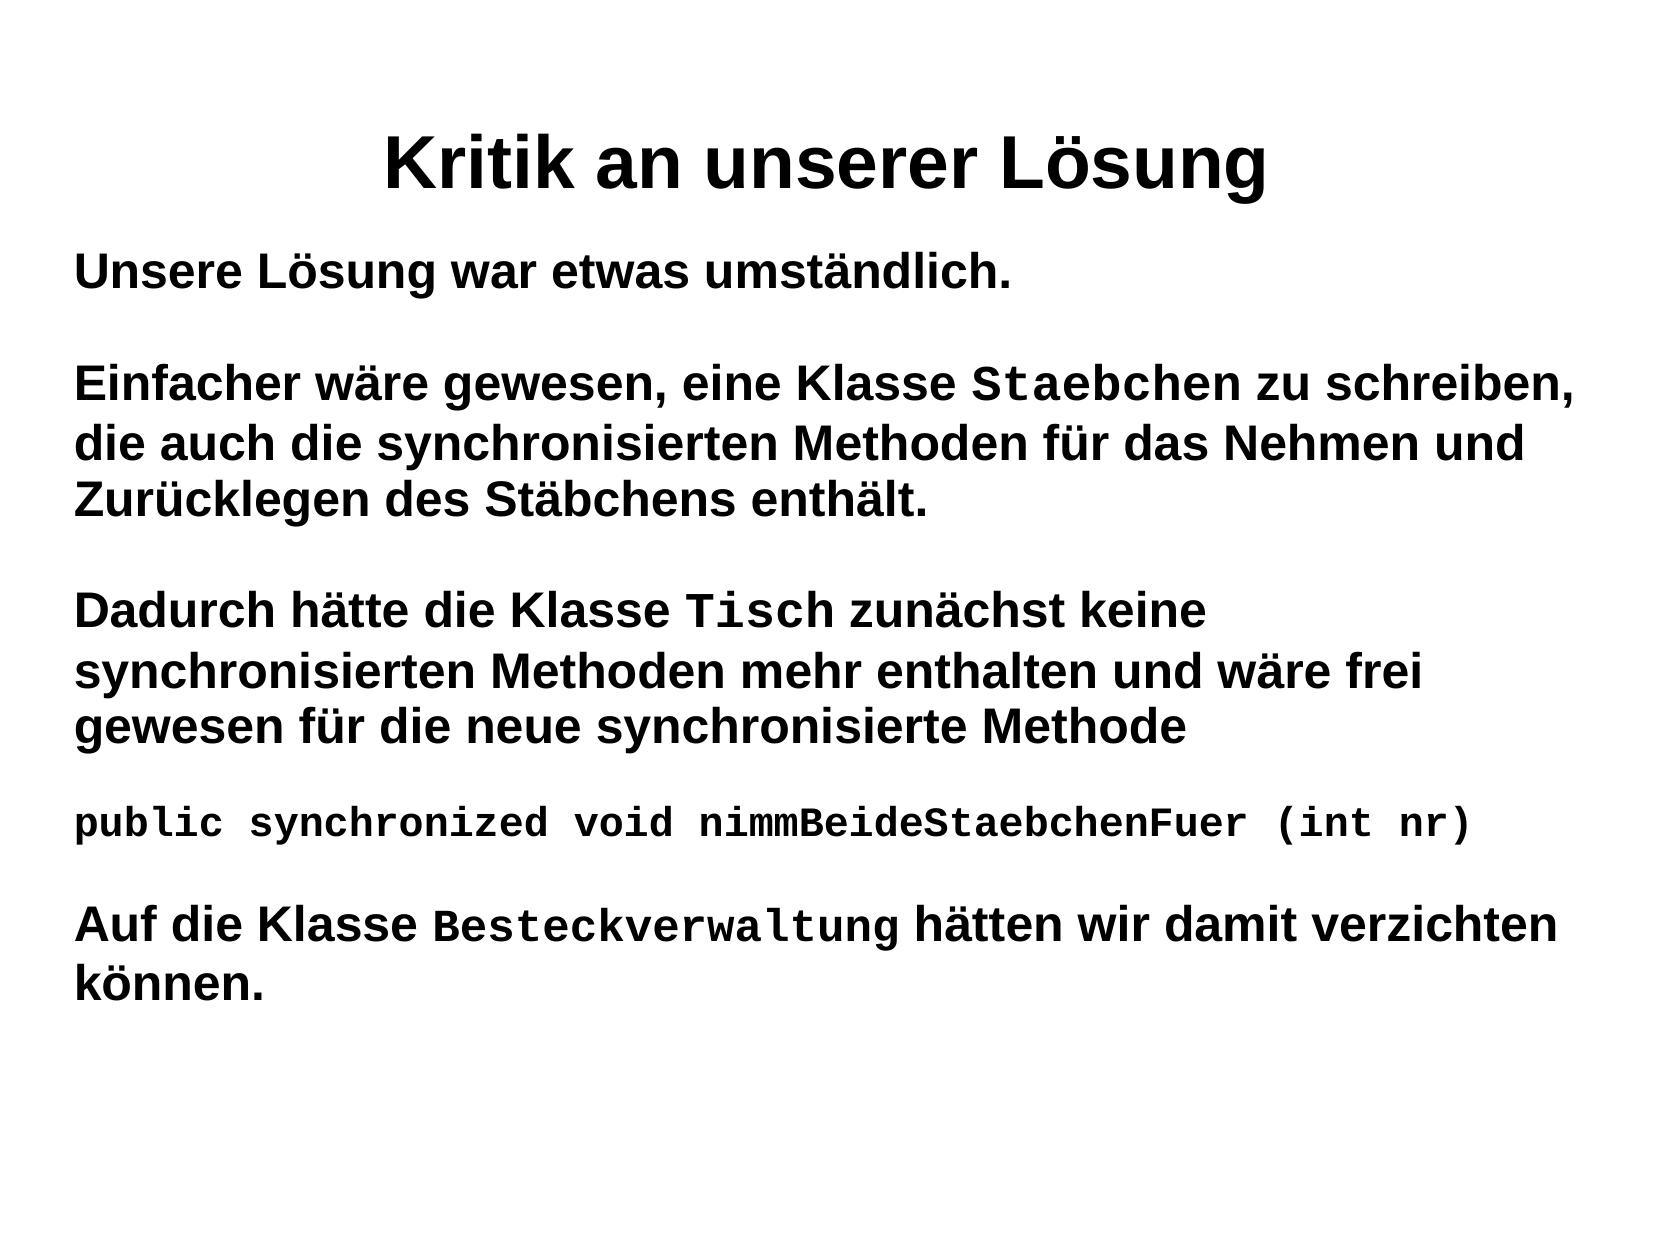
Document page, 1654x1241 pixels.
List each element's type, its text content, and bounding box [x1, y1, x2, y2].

title Kritik an unserer Lösung [88, 78, 1565, 236]
text_box Unsere Lösung war etwas umständlich. Einfacher wäre gewesen, eine Klasse Staebchen zu schreiben, die auch die synchronisierten Methoden für das Nehmen und Zurücklegen des Stäbchens enthält. Dadurch hätte die Klasse Tisch zunächst keine synchronisierten Methoden mehr enthalten und wäre frei gewesen für die neue synchronisierte Methode public synchronized void nimmBeideStaebchenFuer (int nr) Auf die Klasse Besteckverwaltung hätten wir damit verzichten können. [59, 236, 1595, 1234]
